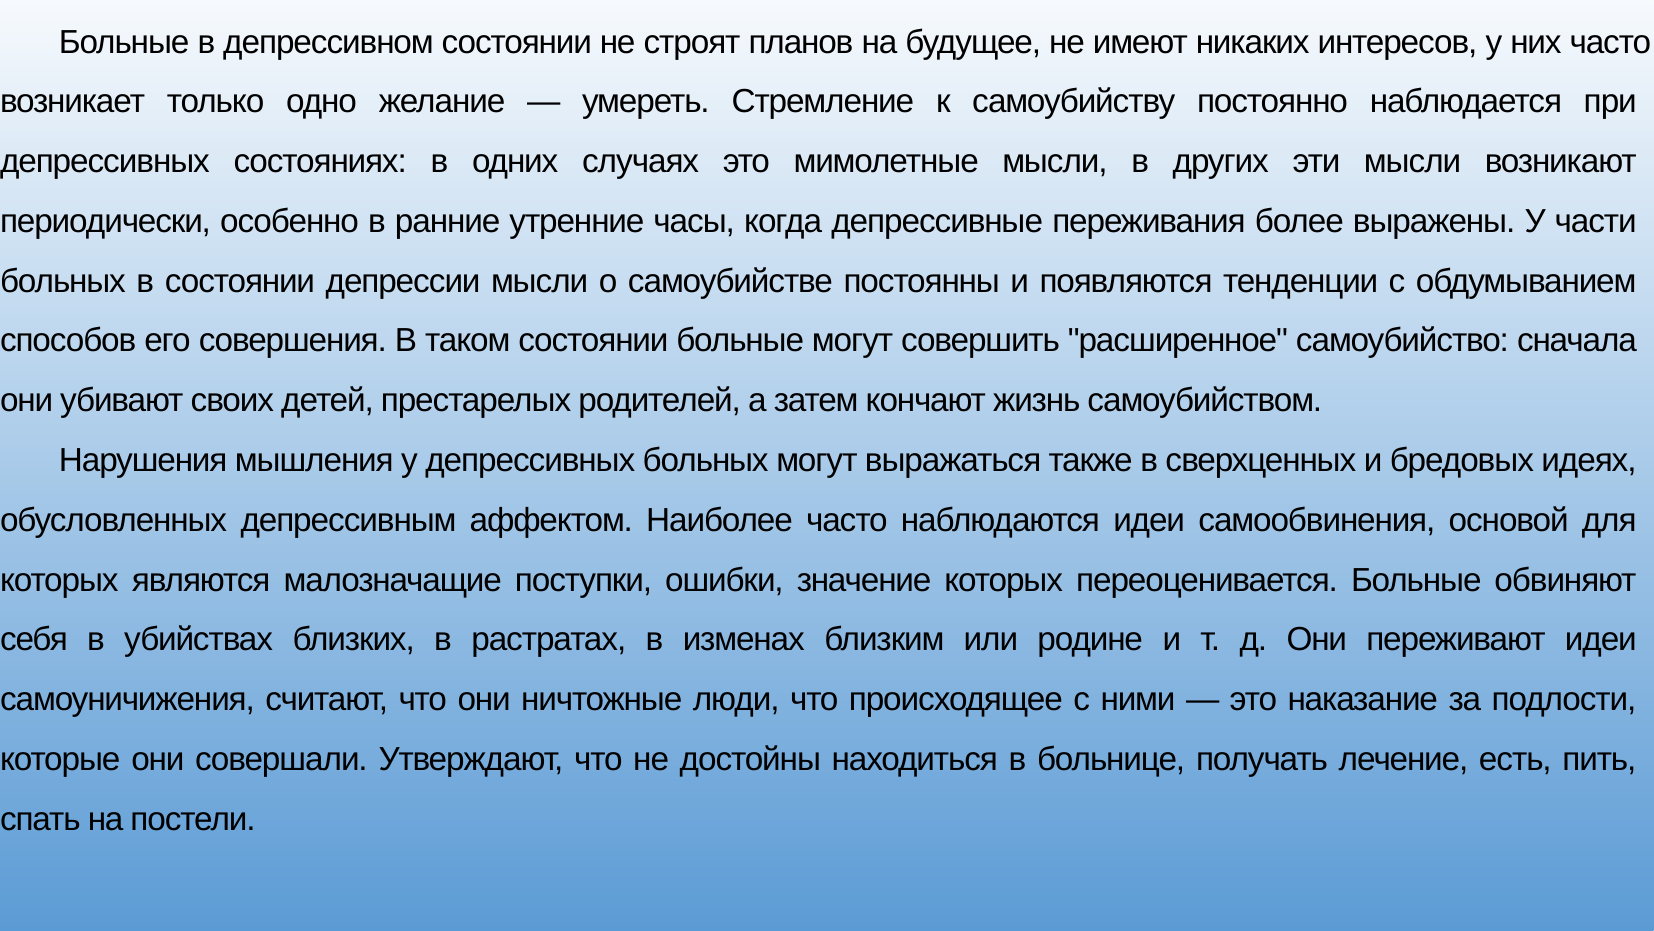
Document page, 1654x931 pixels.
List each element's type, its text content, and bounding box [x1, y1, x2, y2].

list Больные в депрессивном состоянии не строят планов на будущее, не имеют никаких интересов, у них часто возникает только одно желание — умереть. Стремление к самоубийству постоянно наблюдается при депрессивных состояниях: в одних случаях это мимолетные мысли, в других эти мысли возникают периодически, особенно в ранние утренние часы, когда депрессивные переживания более выражены. У части больных в состоянии депрессии мысли о самоубийстве постоянны и появляются тенденции с обдумыванием способов его совершения. В таком состоянии больные могут совершить "расширенное" самоубийство: сначала они убивают своих детей, престарелых родителей, а затем кончают жизнь самоубийством. Нарушения мышления у депрессивных больных могут выражаться также в сверхценных и бредовых идеях, обусловленных депрессивным аффектом. Наиболее часто наблюдаются идеи самообвинения, основой для которых являются малозначащие поступки, ошибки, значение которых переоценивается. Больные обвиняют себя в убийствах близких, в растратах, в изменах близким или родине и т. д. Они переживают идеи самоуничижения, считают, что они ничтожные люди, что происходящее с ними — это наказание за подлости, которые они совершали. Утверждают, что не достойны находиться в больнице, получать лечение, есть, пить, спать на постели. [0, 0, 1654, 931]
